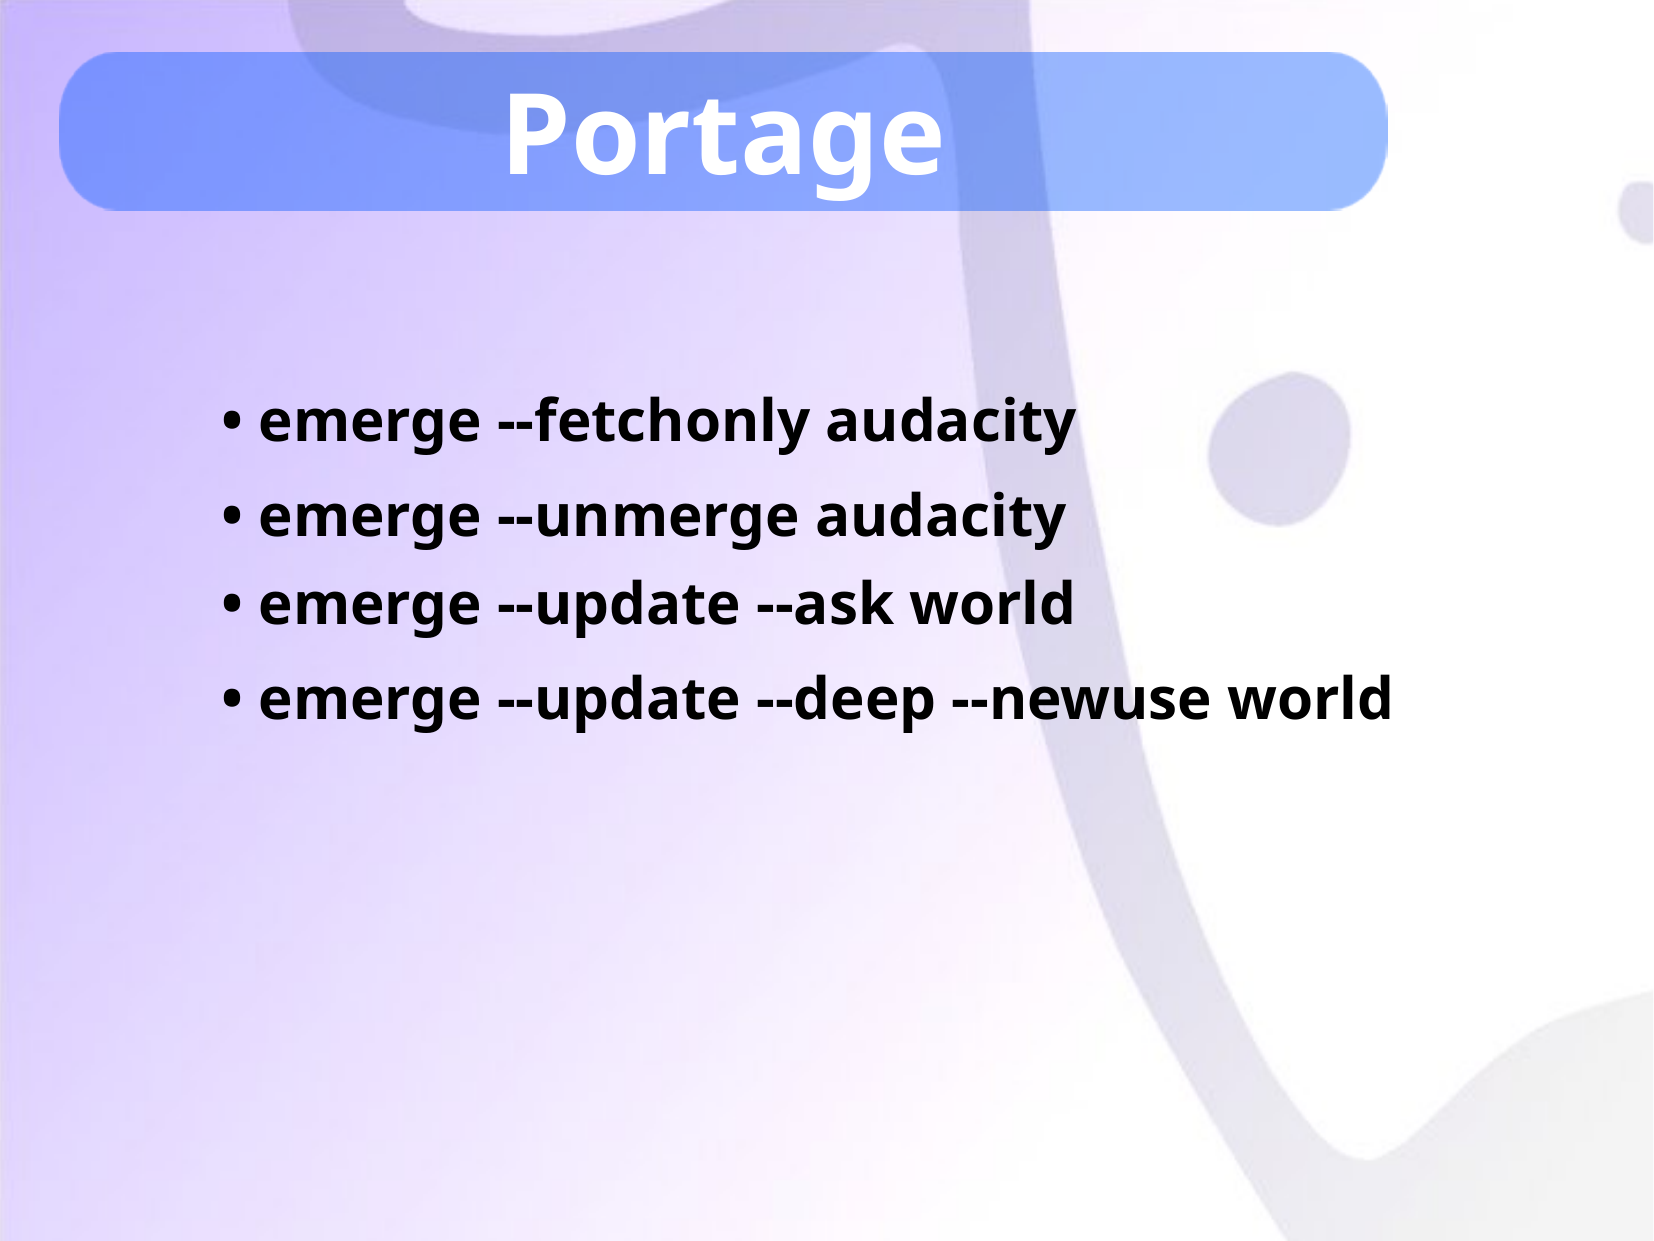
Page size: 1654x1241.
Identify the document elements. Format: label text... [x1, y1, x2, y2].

text_box • emerge --fetchonly audacity [206, 372, 1123, 452]
text_box • emerge --update --deep --newuse world [206, 649, 1477, 730]
picture [0, 0, 1654, 1241]
text_box • emerge --update --ask world [206, 555, 1123, 636]
text_box • emerge --unmerge audacity [206, 466, 1123, 547]
